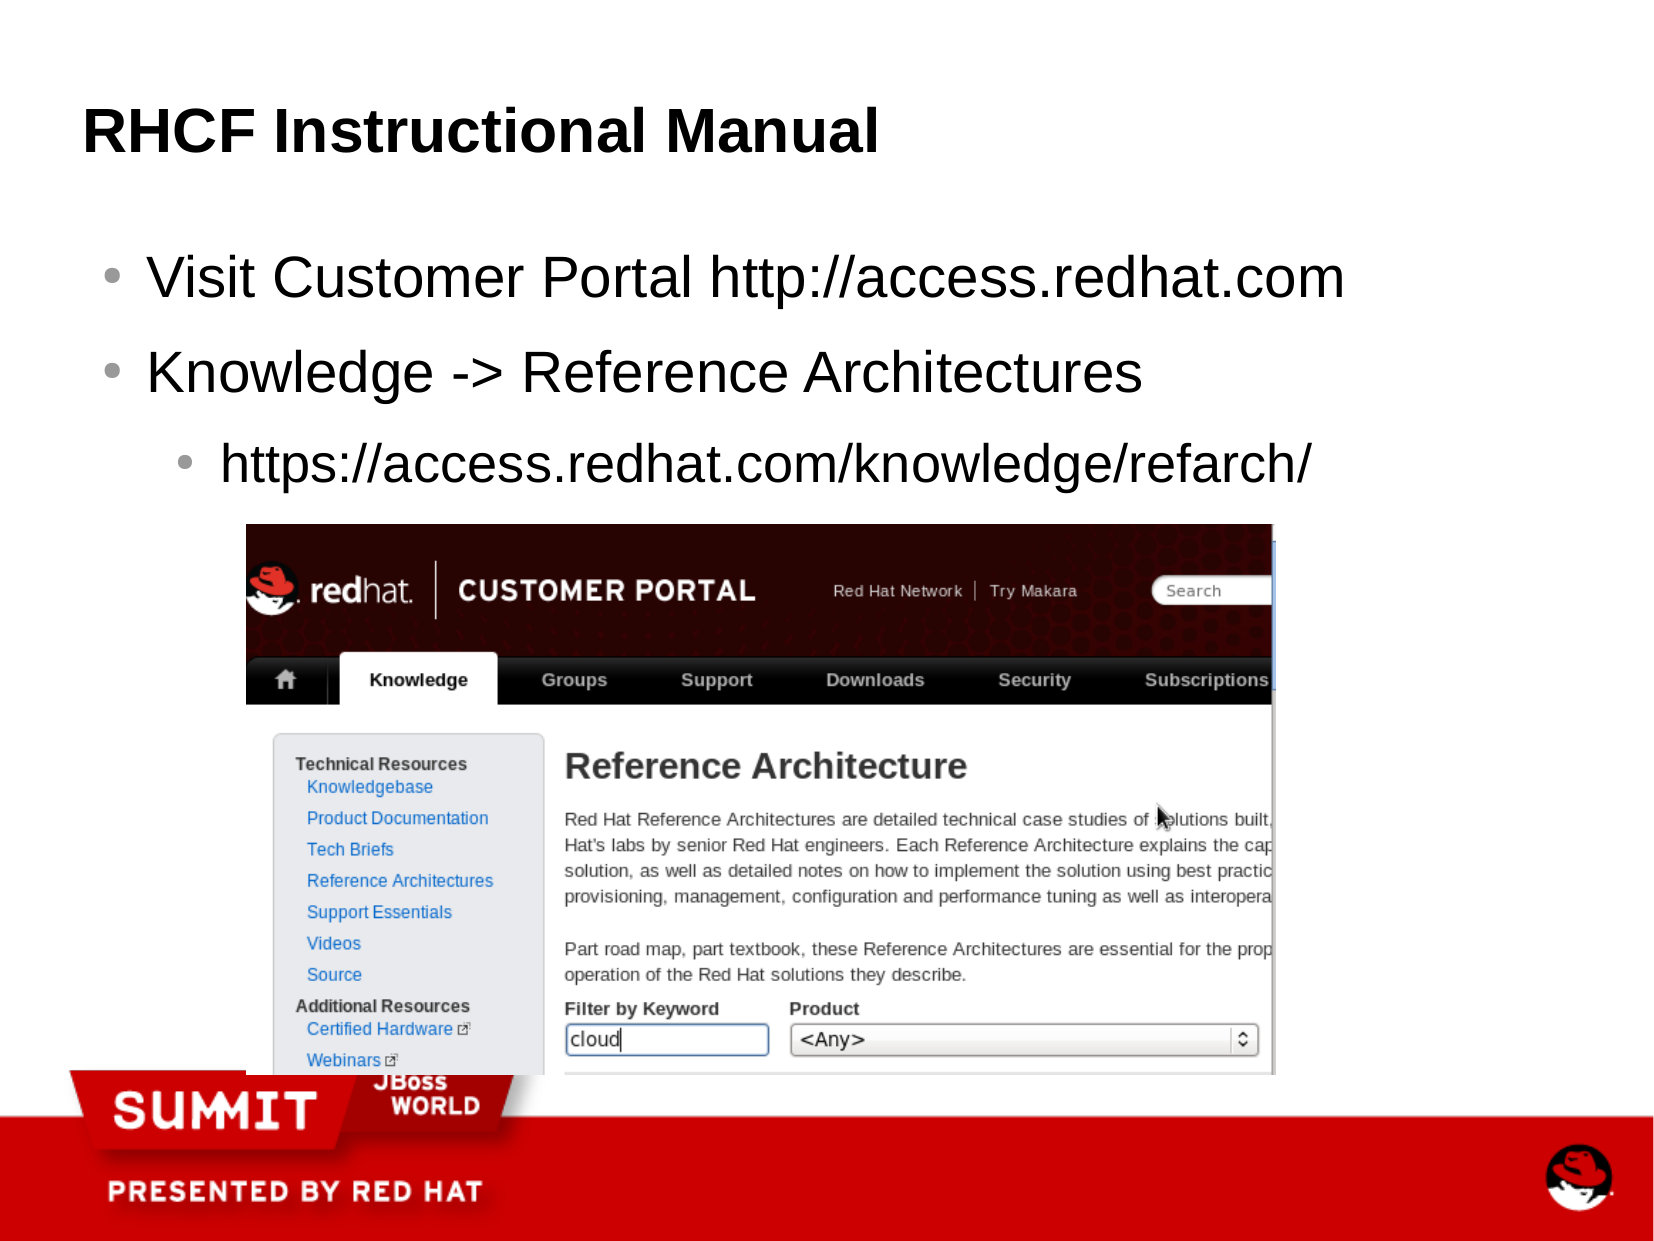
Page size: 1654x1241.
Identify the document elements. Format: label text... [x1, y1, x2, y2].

title RHCF Instructional Manual [82, 37, 1571, 226]
picture [0, 524, 1654, 1241]
list Visit Customer Portal http://access.redhat.com Knowledge -> Reference Architectures https://access.redhat.com/knowledge/refarch/ [86, 244, 1576, 624]
